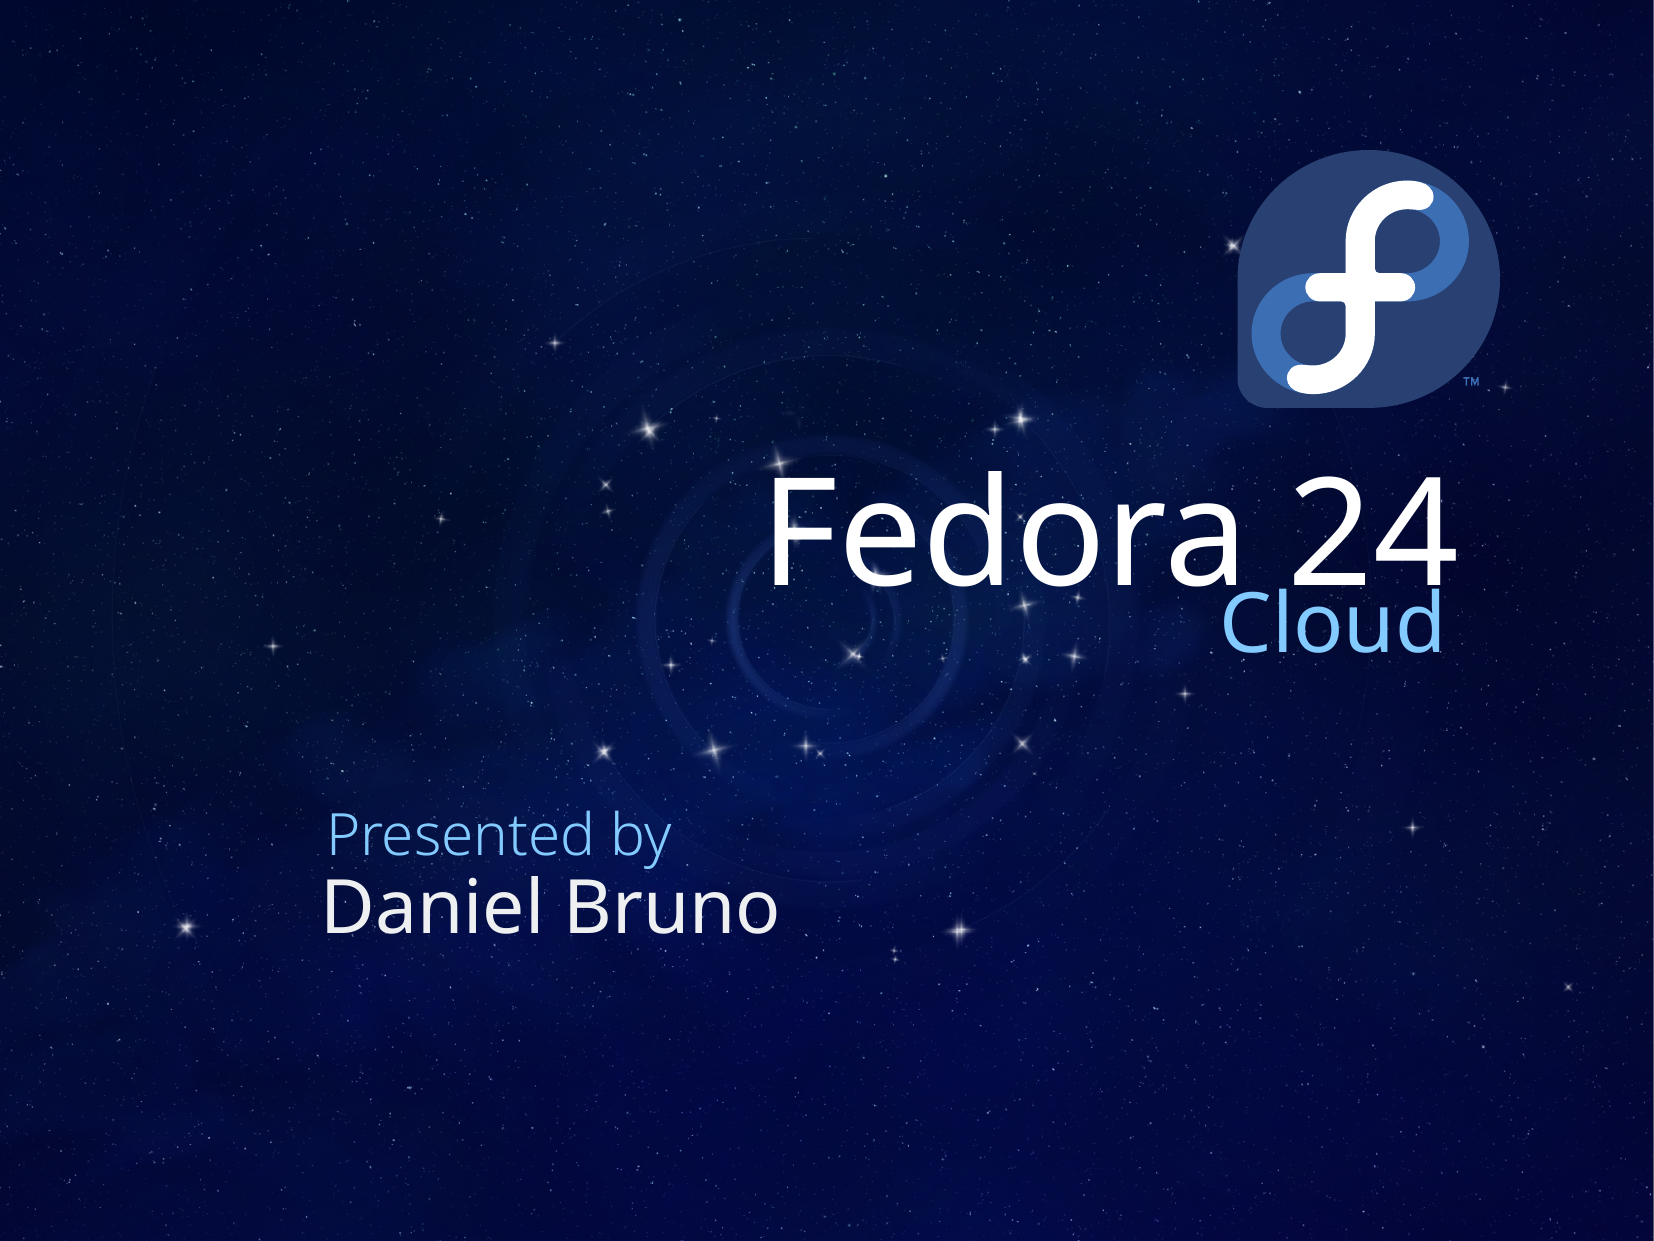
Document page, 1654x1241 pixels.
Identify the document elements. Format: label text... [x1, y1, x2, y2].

picture [0, 0, 1654, 1241]
text_box [64, 1144, 1624, 1229]
text_box Presented by [311, 785, 711, 866]
text_box Fedora 24 [37, 417, 1475, 601]
text_box Daniel Bruno [305, 846, 1057, 946]
subtitle Cloud [100, 601, 1447, 667]
